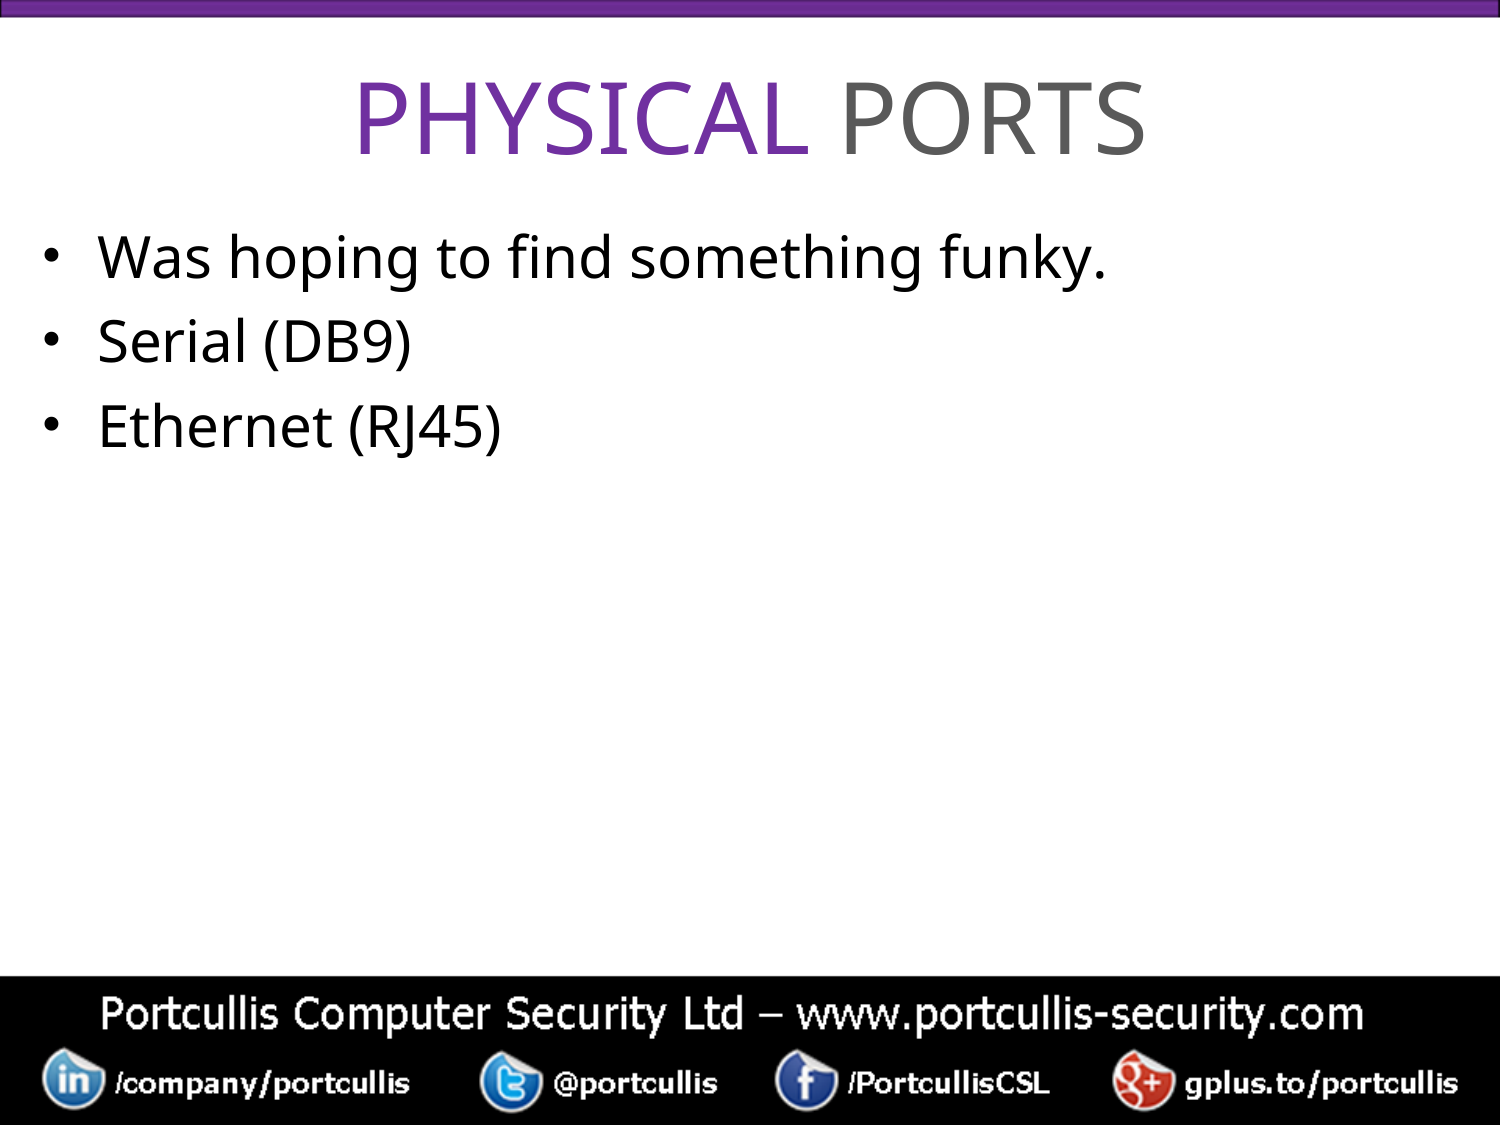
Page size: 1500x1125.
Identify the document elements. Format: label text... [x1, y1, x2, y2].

list Was hoping to find something funky. Serial (DB9) Ethernet (RJ45) [41, 219, 1428, 965]
picture [0, 0, 1500, 42]
title PHYSICAL PORTS [0, 42, 1500, 202]
picture [0, 202, 1500, 1125]
